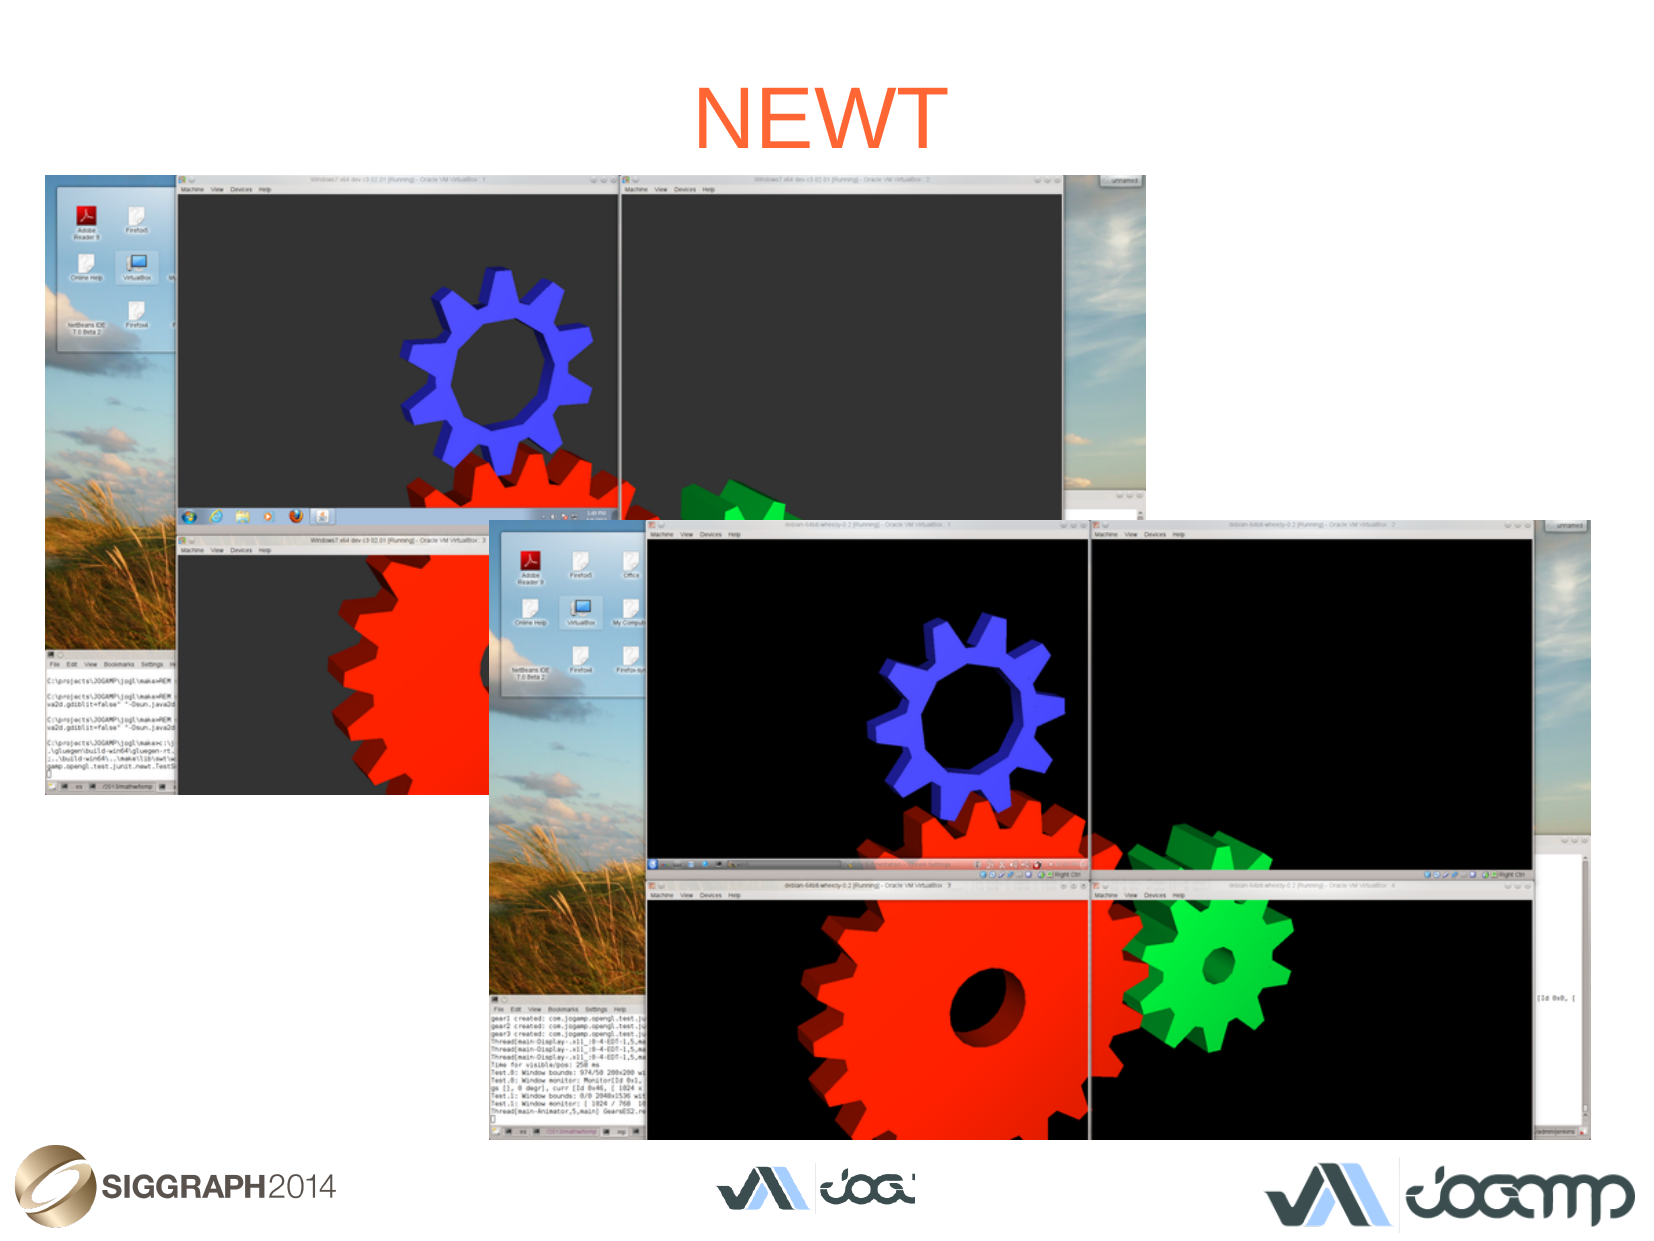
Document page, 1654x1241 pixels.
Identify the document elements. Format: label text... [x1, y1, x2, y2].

title NEWT [68, 56, 1576, 181]
picture [45, 175, 1591, 1141]
picture [714, 1163, 916, 1214]
picture [7, 1133, 343, 1239]
picture [1262, 1157, 1635, 1233]
